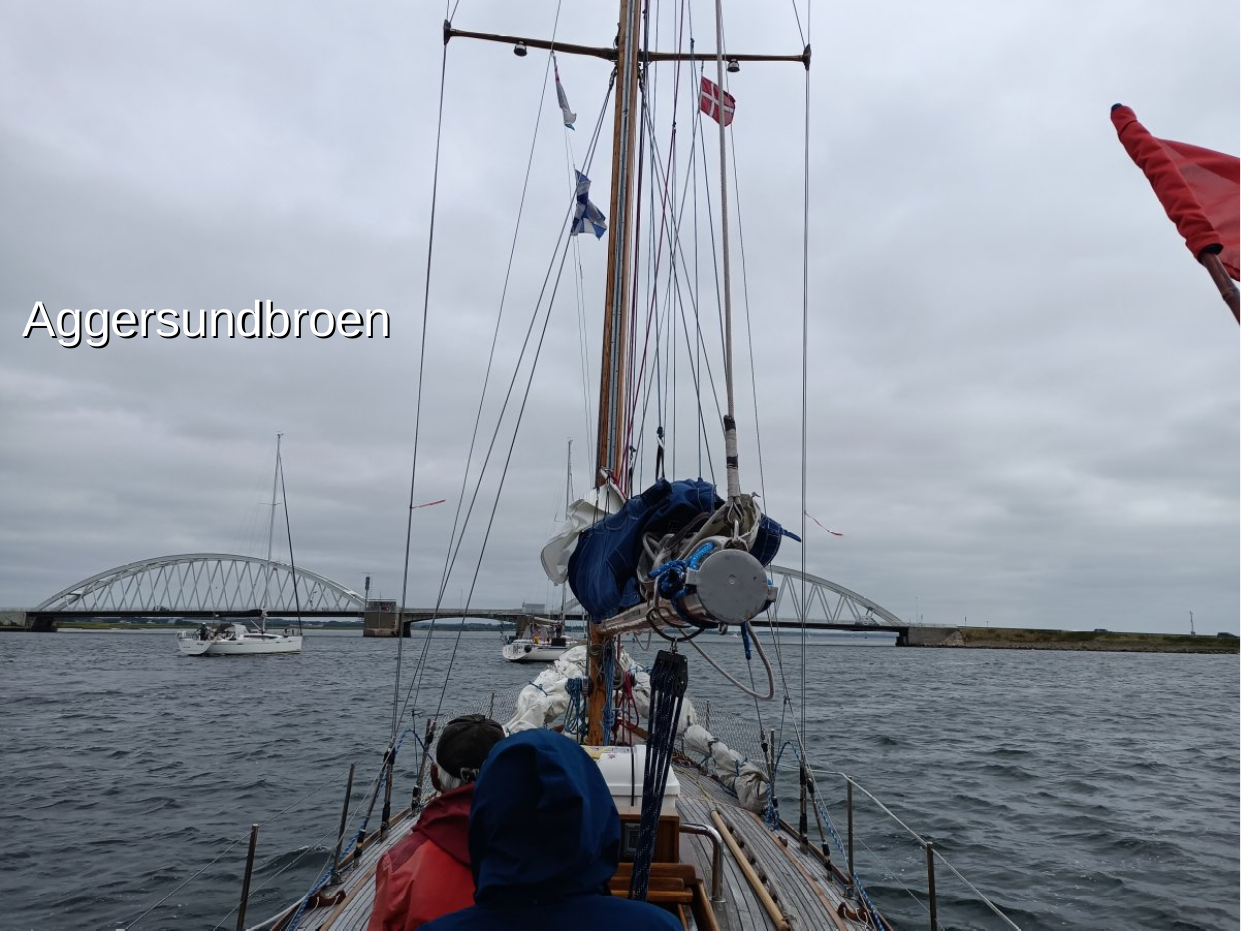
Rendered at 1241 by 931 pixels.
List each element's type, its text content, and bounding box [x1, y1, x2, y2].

text_box Aggersundbroen [0, 283, 414, 355]
picture [0, 0, 1241, 931]
